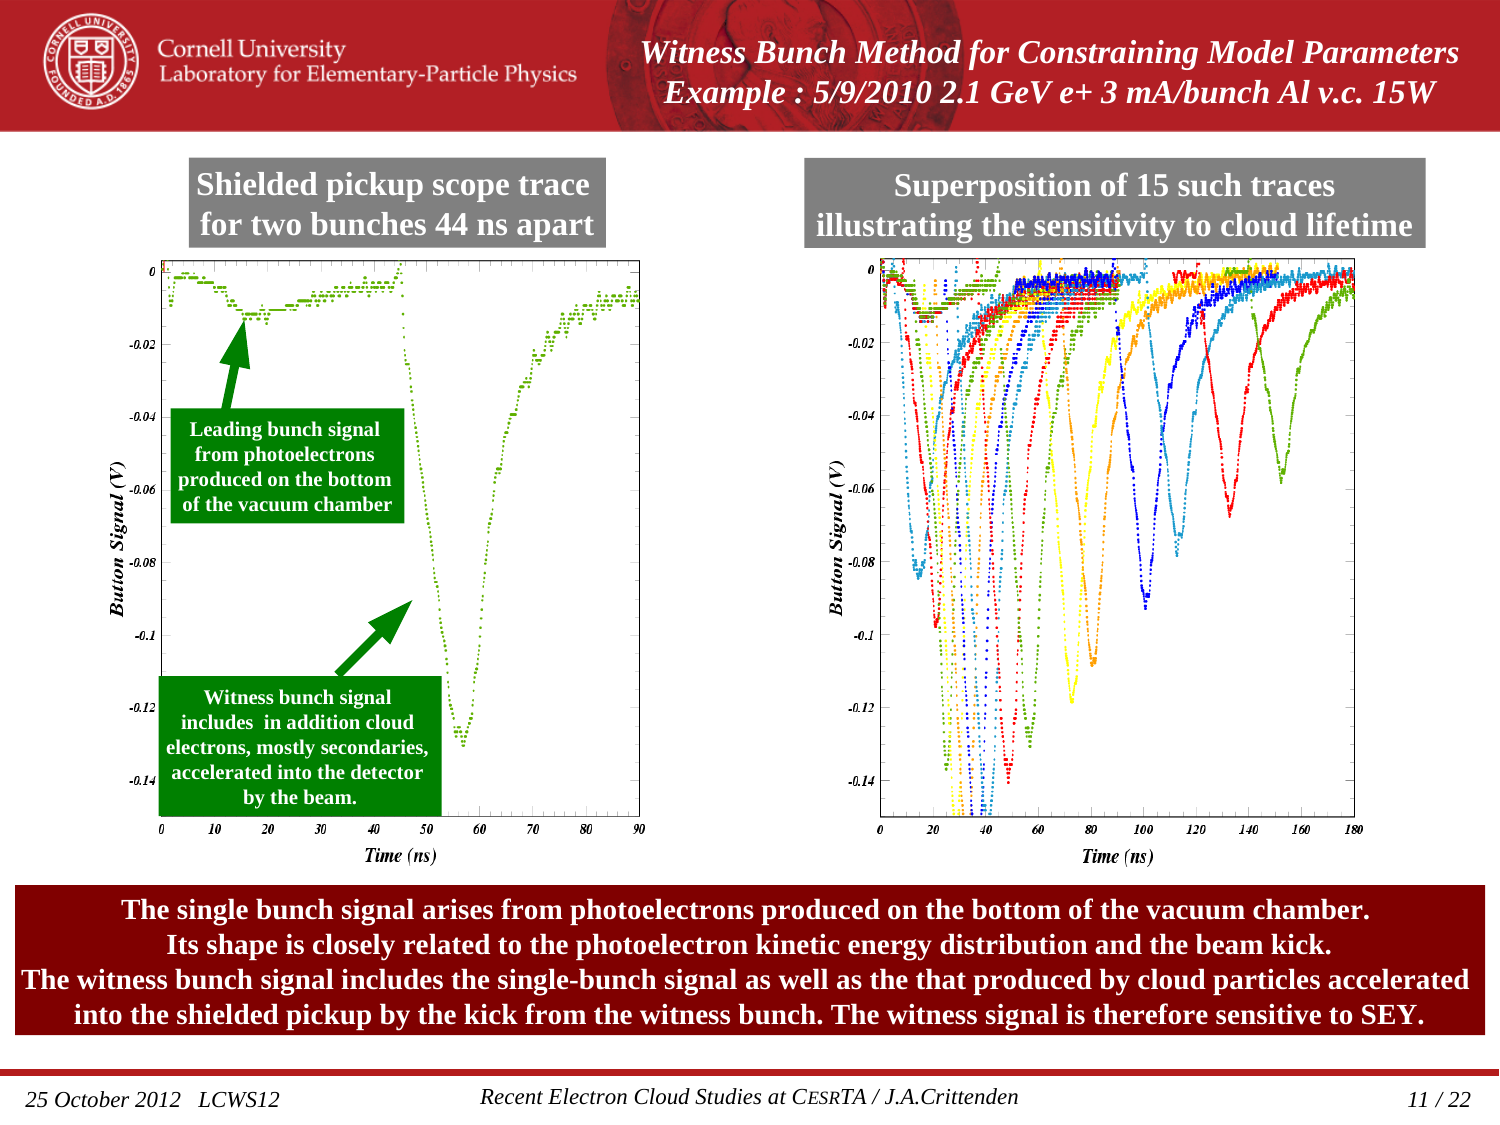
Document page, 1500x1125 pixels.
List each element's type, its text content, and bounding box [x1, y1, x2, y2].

picture [825, 254, 1370, 871]
text_box Leading bunch signal from photoelectrons produced on the bottom of the vacuum chamber [170, 408, 405, 524]
text_box Superposition of 15 such traces illustrating the sensitivity to cloud lifetime [804, 157, 1426, 248]
picture [0, 0, 1500, 132]
text_box Witness bunch signal includes in addition cloud electrons, mostly secondaries, accelerated into the detector by the beam. [158, 676, 442, 817]
text_box The single bunch signal arises from photoelectrons produced on the bottom of the vacuum chamber. Its shape is closely related to the photoelectron kinetic energy distribution and the beam kick. The witness bunch signal includes the single-bunch signal as well as the that produced by cloud particles accelerated into the shielded pickup by the kick from the witness bunch. The witness signal is therefore sensitive to SEY. [15, 885, 1486, 1036]
text_box Witness Bunch Method for Constraining Model Parameters Example : 5/9/2010 2.1 GeV e+ 3 mA/bunch Al v.c. 15W [600, 29, 1500, 106]
picture [105, 255, 650, 871]
text_box Shielded pickup scope trace for two bunches 44 ns apart [188, 157, 606, 248]
